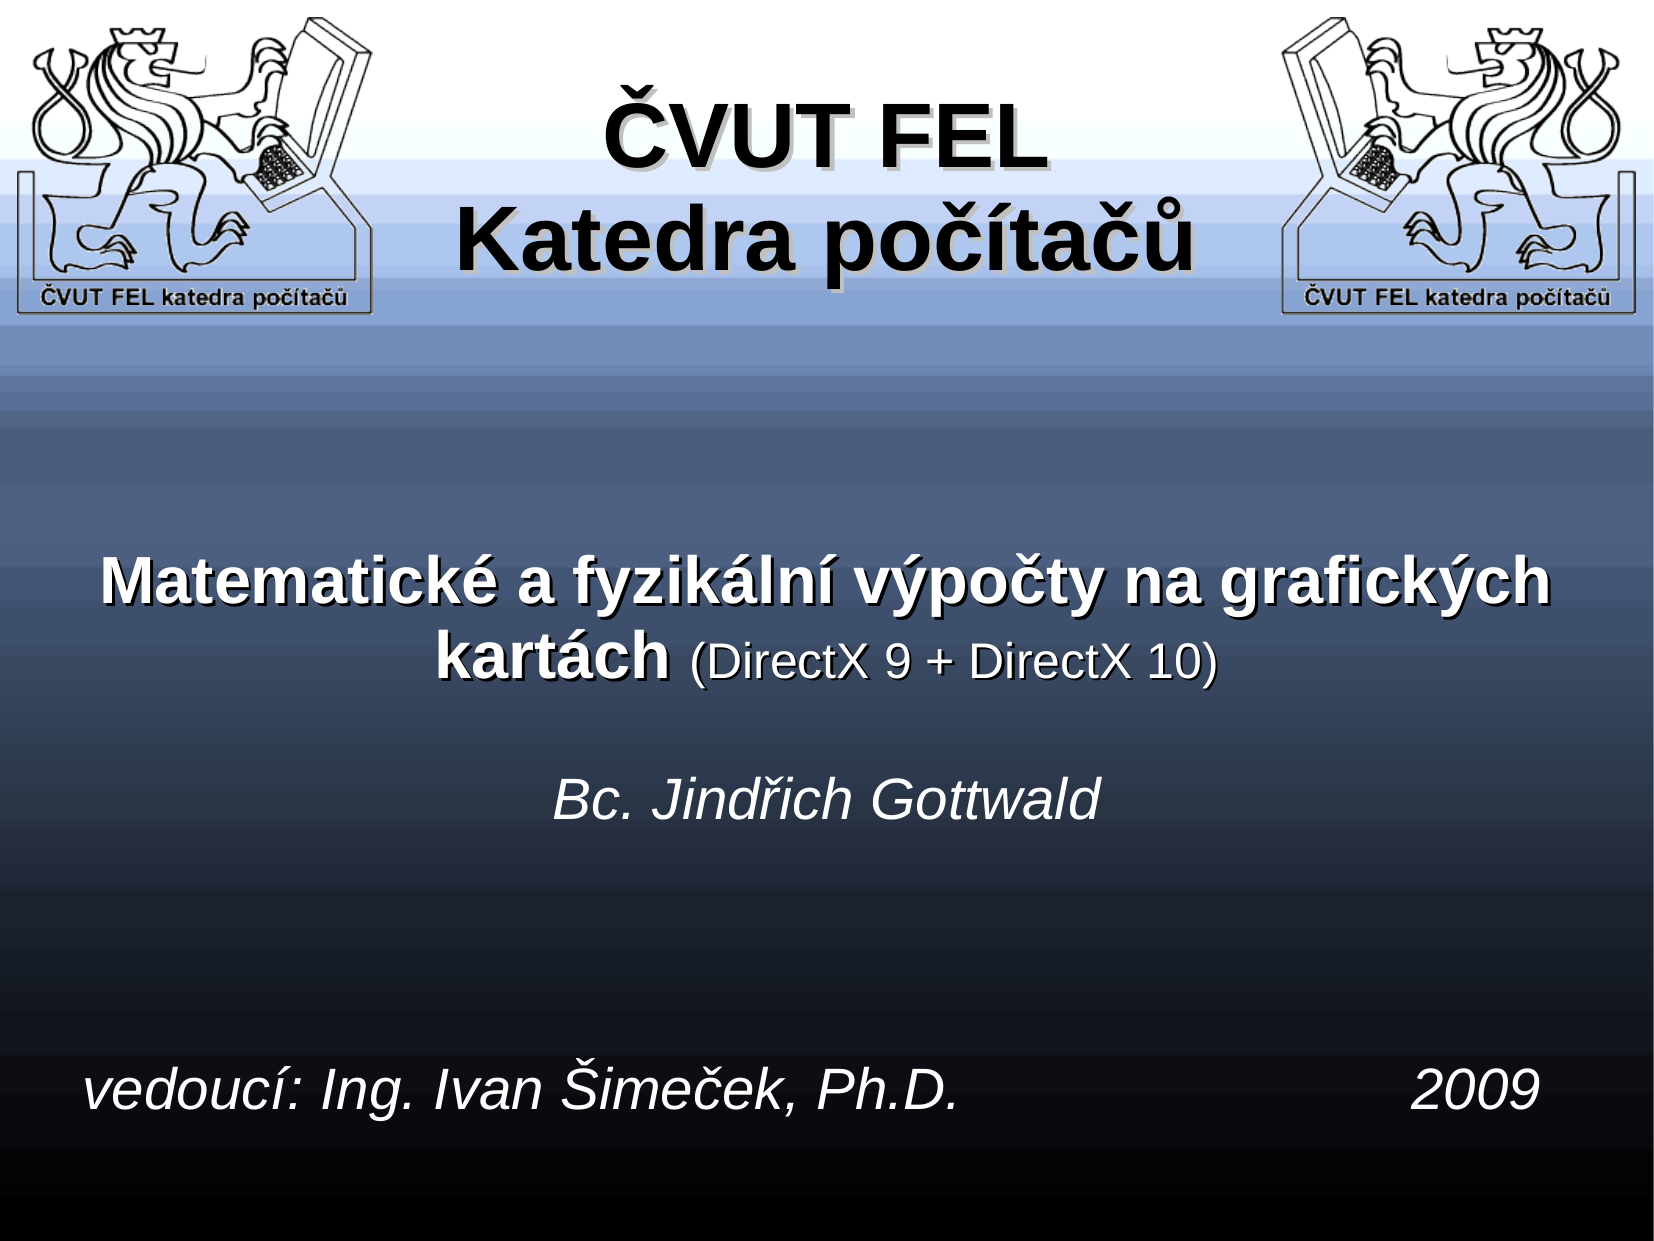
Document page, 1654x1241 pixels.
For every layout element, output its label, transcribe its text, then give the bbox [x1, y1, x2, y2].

subtitle Matematické a fyzikální výpočty na grafických kartách (DirectX 9 + DirectX 10) Bc. Jindřich Gottwald vedoucí: Ing. Ivan Šimeček, Ph.D. 2009 [82, 413, 1571, 1177]
title ČVUT FEL Katedra počítačů [383, 49, 1270, 325]
picture [0, 0, 1654, 1241]
